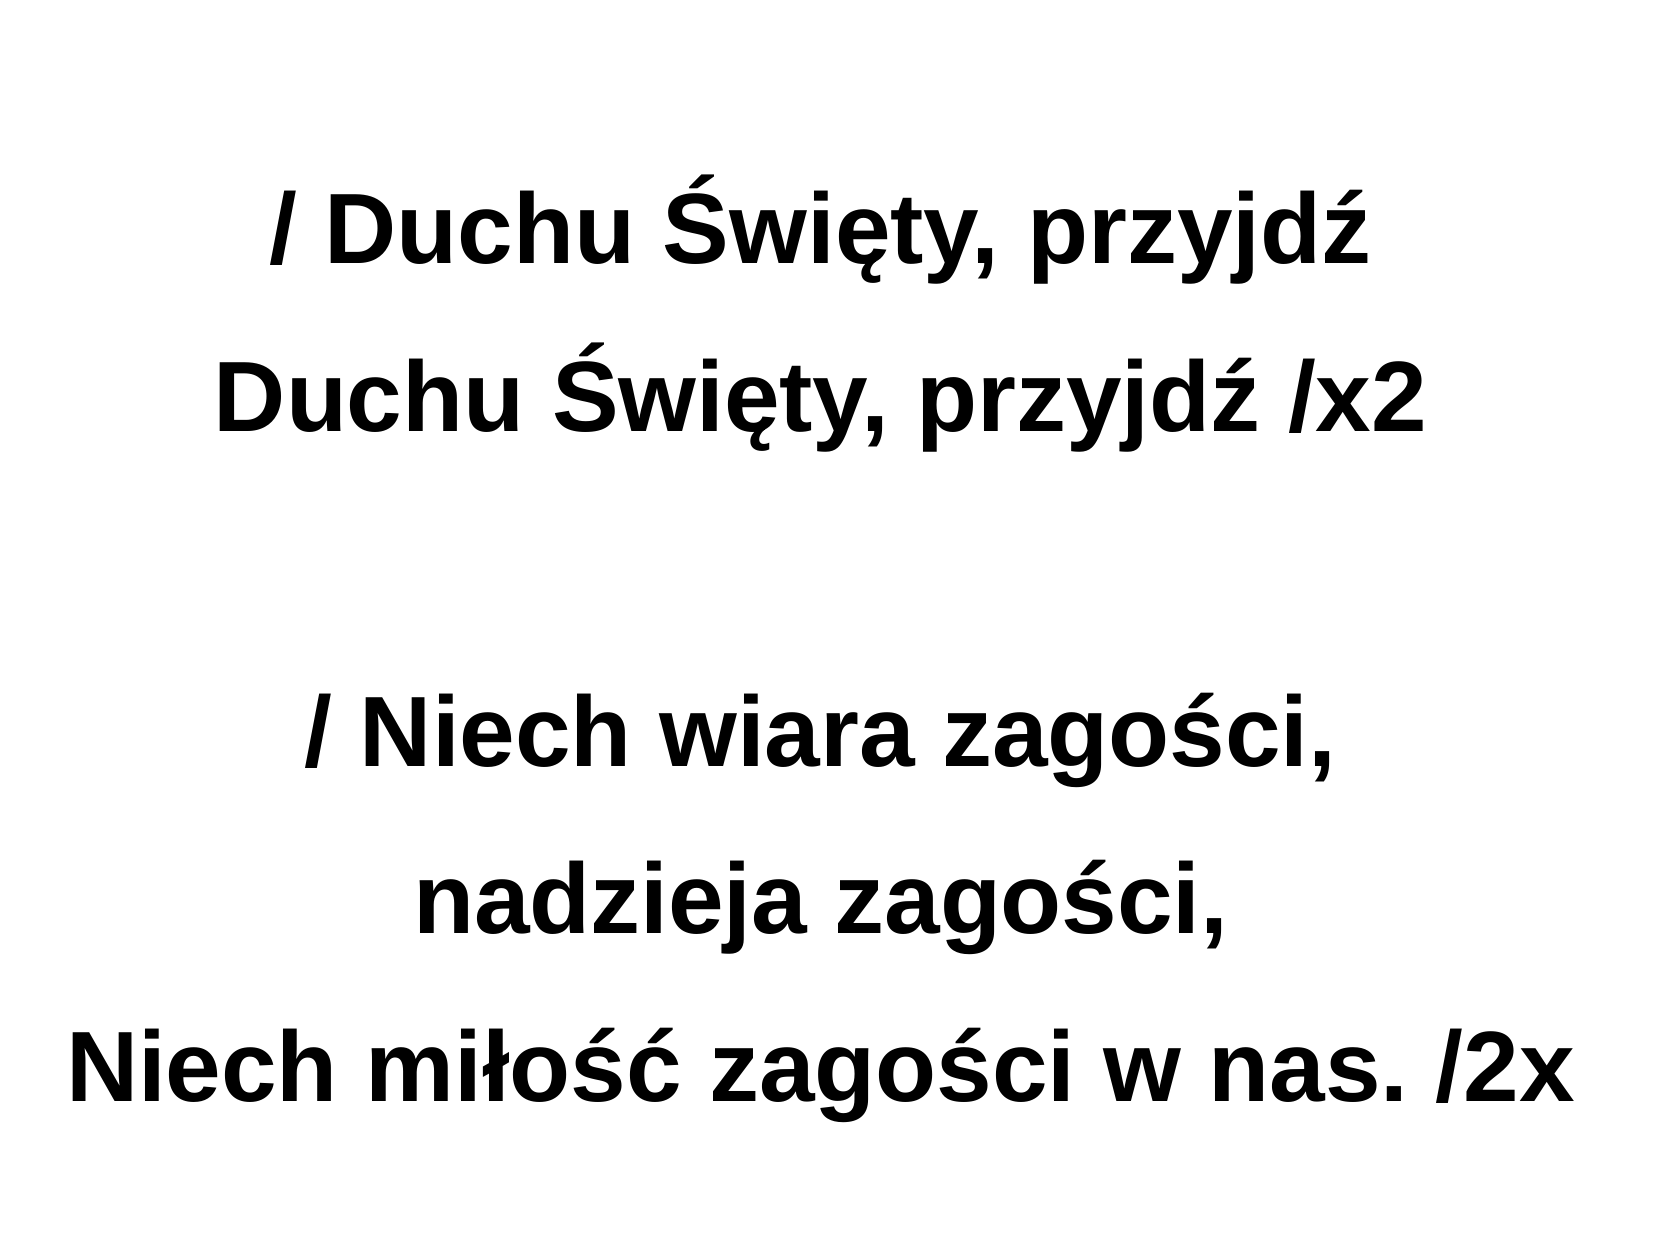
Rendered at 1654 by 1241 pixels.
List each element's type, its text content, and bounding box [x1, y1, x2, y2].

subtitle / Duchu Święty, przyjdź Duchu Święty, przyjdź /x2 / Niech wiara zagości, nadzieja zagości, Niech miłość zagości w nas. /2x [0, 0, 1642, 1241]
